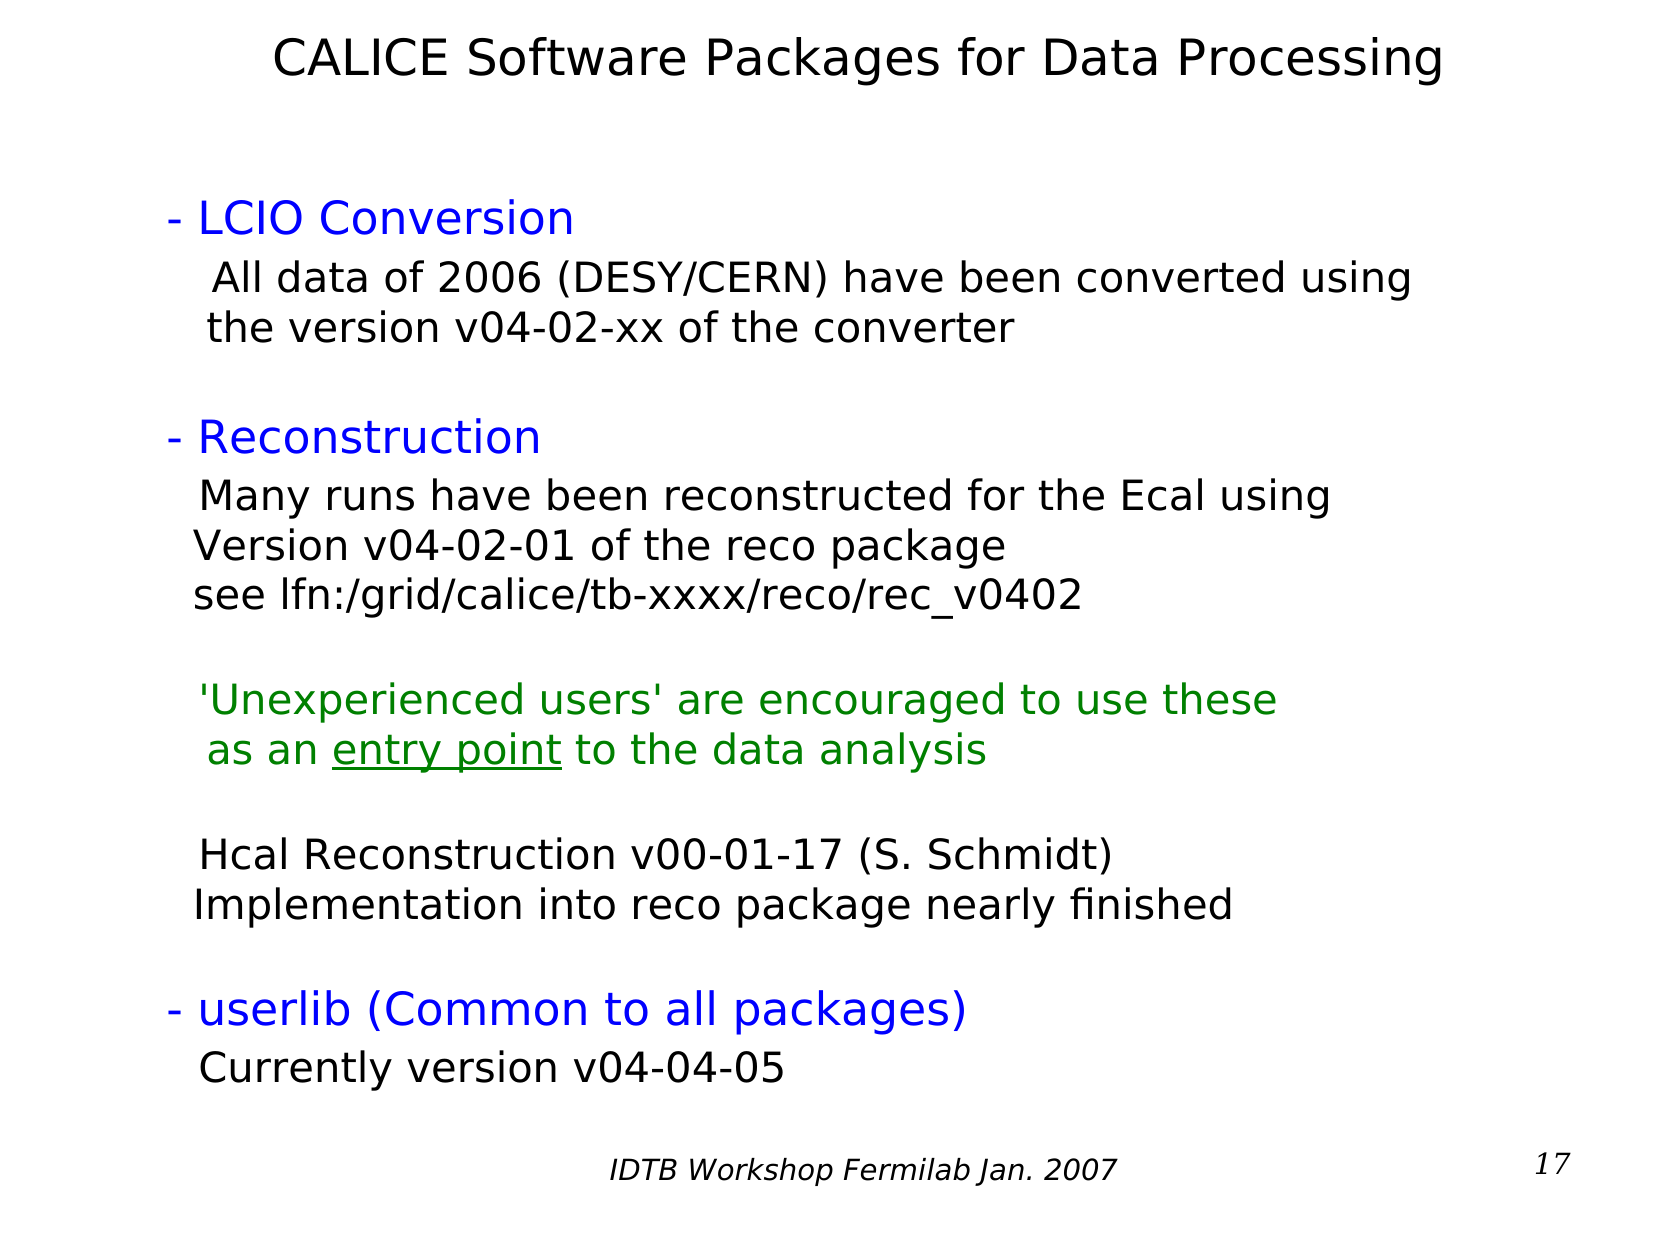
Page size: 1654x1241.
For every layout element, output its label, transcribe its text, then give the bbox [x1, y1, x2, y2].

text_box - LCIO Conversion All data of 2006 (DESY/CERN) have been converted using the version v04-02-xx of the converter - Reconstruction Many runs have been reconstructed for the Ecal using Version v04-02-01 of the reco package see lfn:/grid/calice/tb-xxxx/reco/rec_v0402 'Unexperienced users' are encouraged to use these as an entry point to the data analysis Hcal Reconstruction v00-01-17 (S. Schmidt) Implementation into reco package nearly finished - userlib (Common to all packages) Currently version v04-04-05 [151, 185, 1426, 1219]
text_box CALICE Software Packages for Data Processing [257, 21, 1436, 95]
